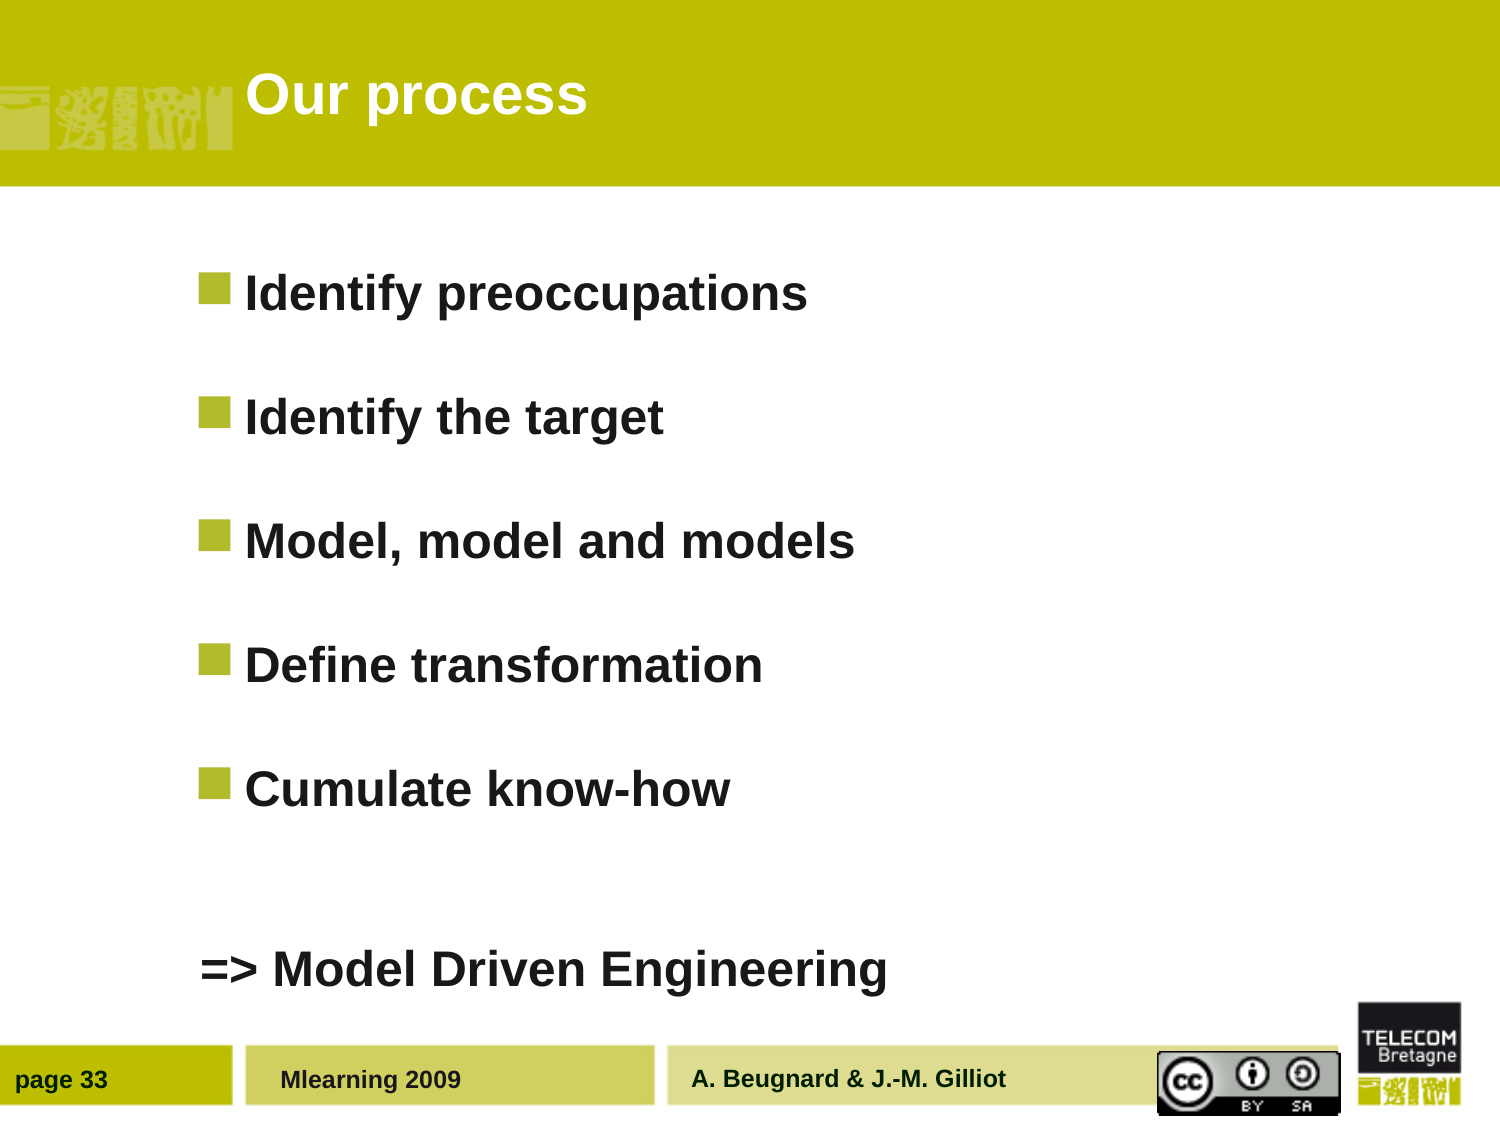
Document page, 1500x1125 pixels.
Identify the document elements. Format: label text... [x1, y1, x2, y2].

list Identify preoccupations Identify the target Model, model and models Deﬁne transformation Cumulate know-how => Model Driven Engineering [200, 265, 1459, 1012]
title Our process [245, 31, 1459, 158]
picture [0, 0, 1500, 1125]
